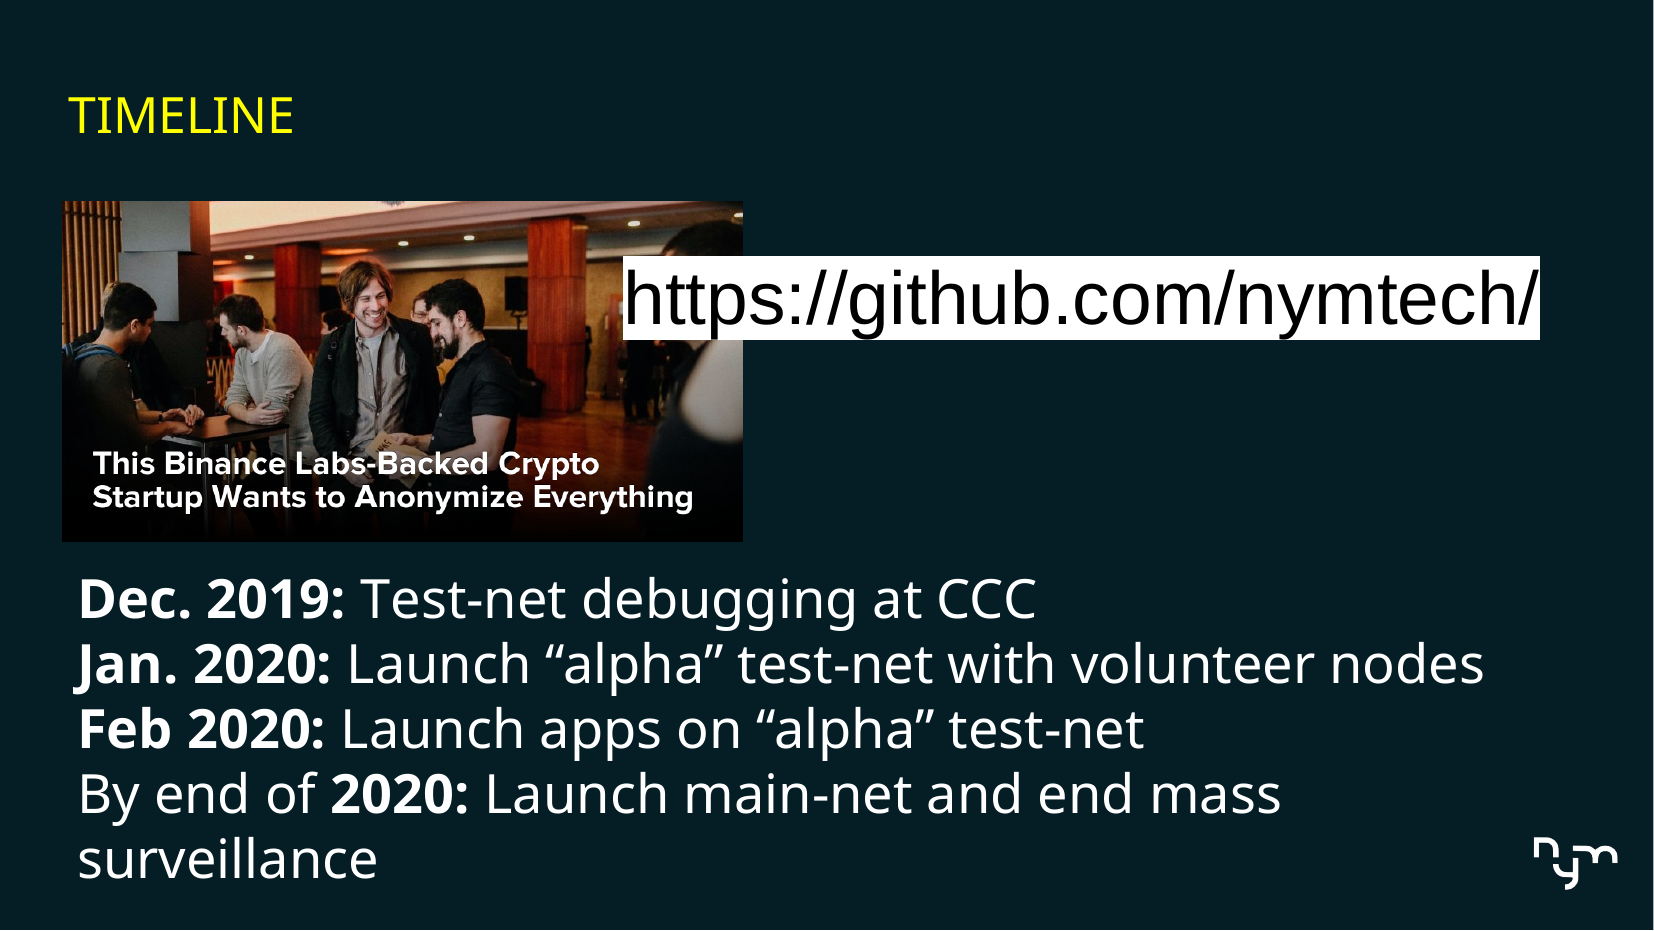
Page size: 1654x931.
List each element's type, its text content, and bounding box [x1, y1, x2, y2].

title https://github.com/nymtech/ [608, 234, 1654, 319]
picture [62, 201, 743, 542]
title Dec. 2019: Test-net debugging at CCC Jan. 2020: Launch “alpha” test-net with volunteer nodes Feb 2020: Launch apps on “alpha” test-net By end of 2020: Launch main-net and end mass surveillance [62, 549, 1565, 851]
picture [1533, 837, 1618, 890]
title TIMELINE [53, 68, 1501, 154]
